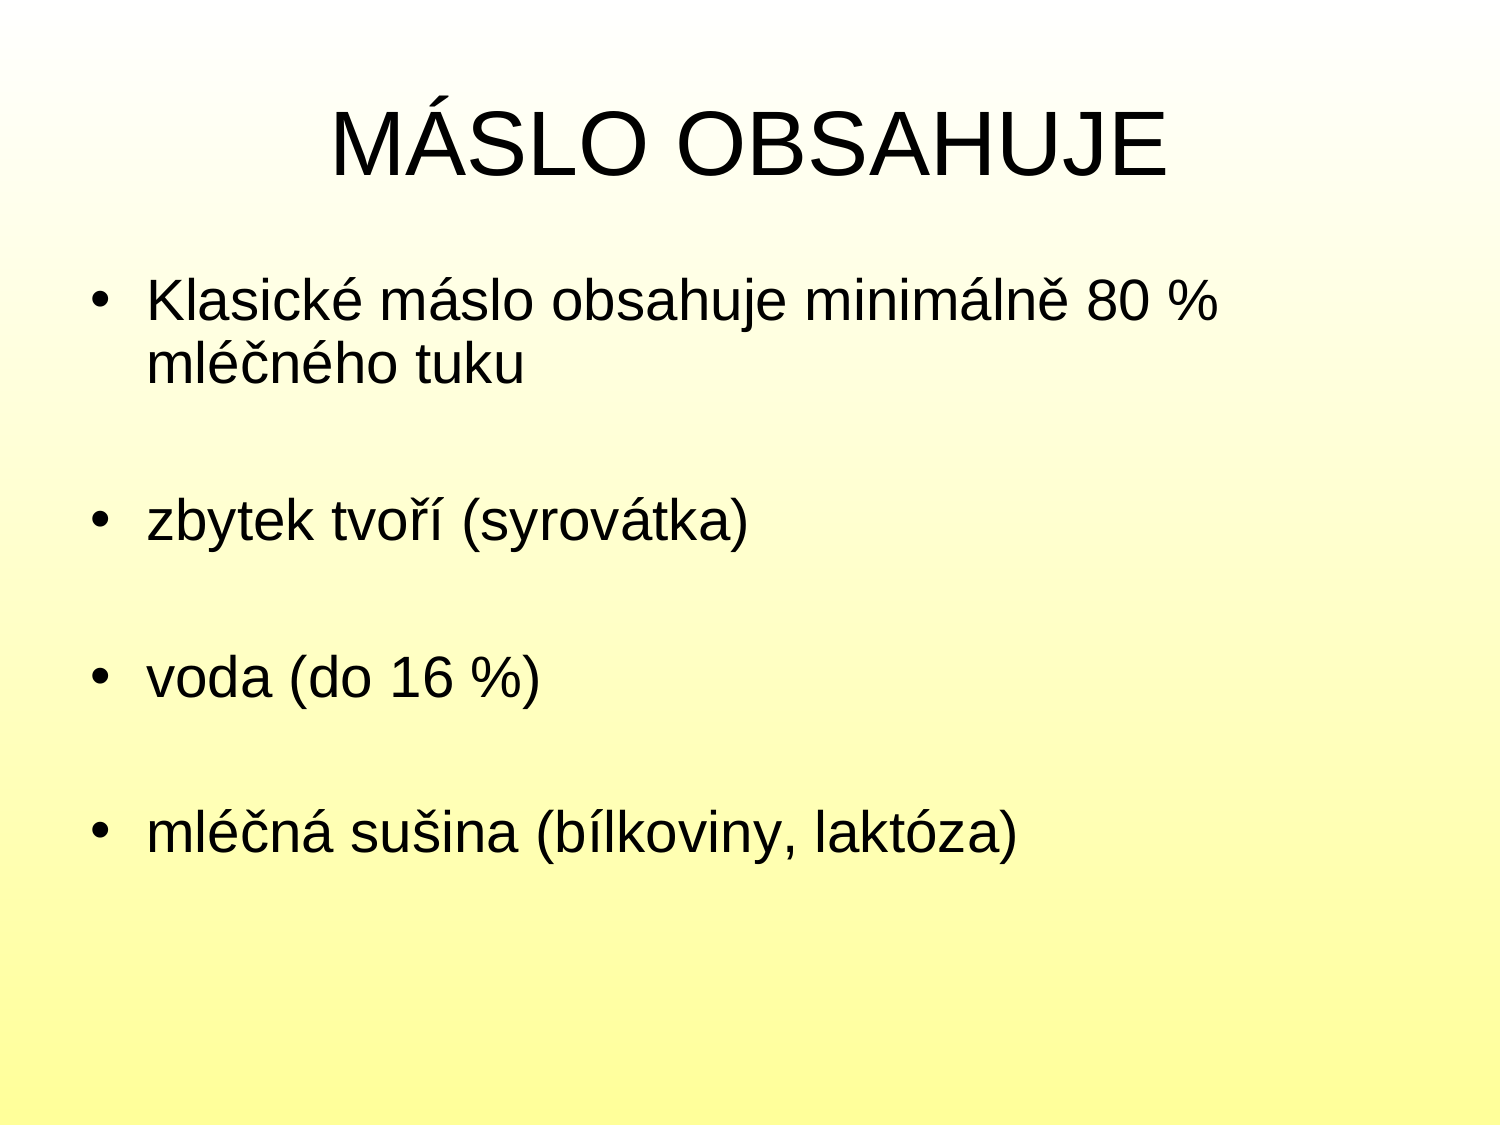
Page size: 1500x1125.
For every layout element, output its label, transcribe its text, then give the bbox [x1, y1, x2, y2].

list Klasické máslo obsahuje minimálně 80 % mléčného tuku zbytek tvoří (syrovátka) voda (do 16 %) mléčná sušina (bílkoviny, laktóza) [75, 262, 1426, 1006]
title MÁSLO OBSAHUJE [75, 45, 1426, 233]
